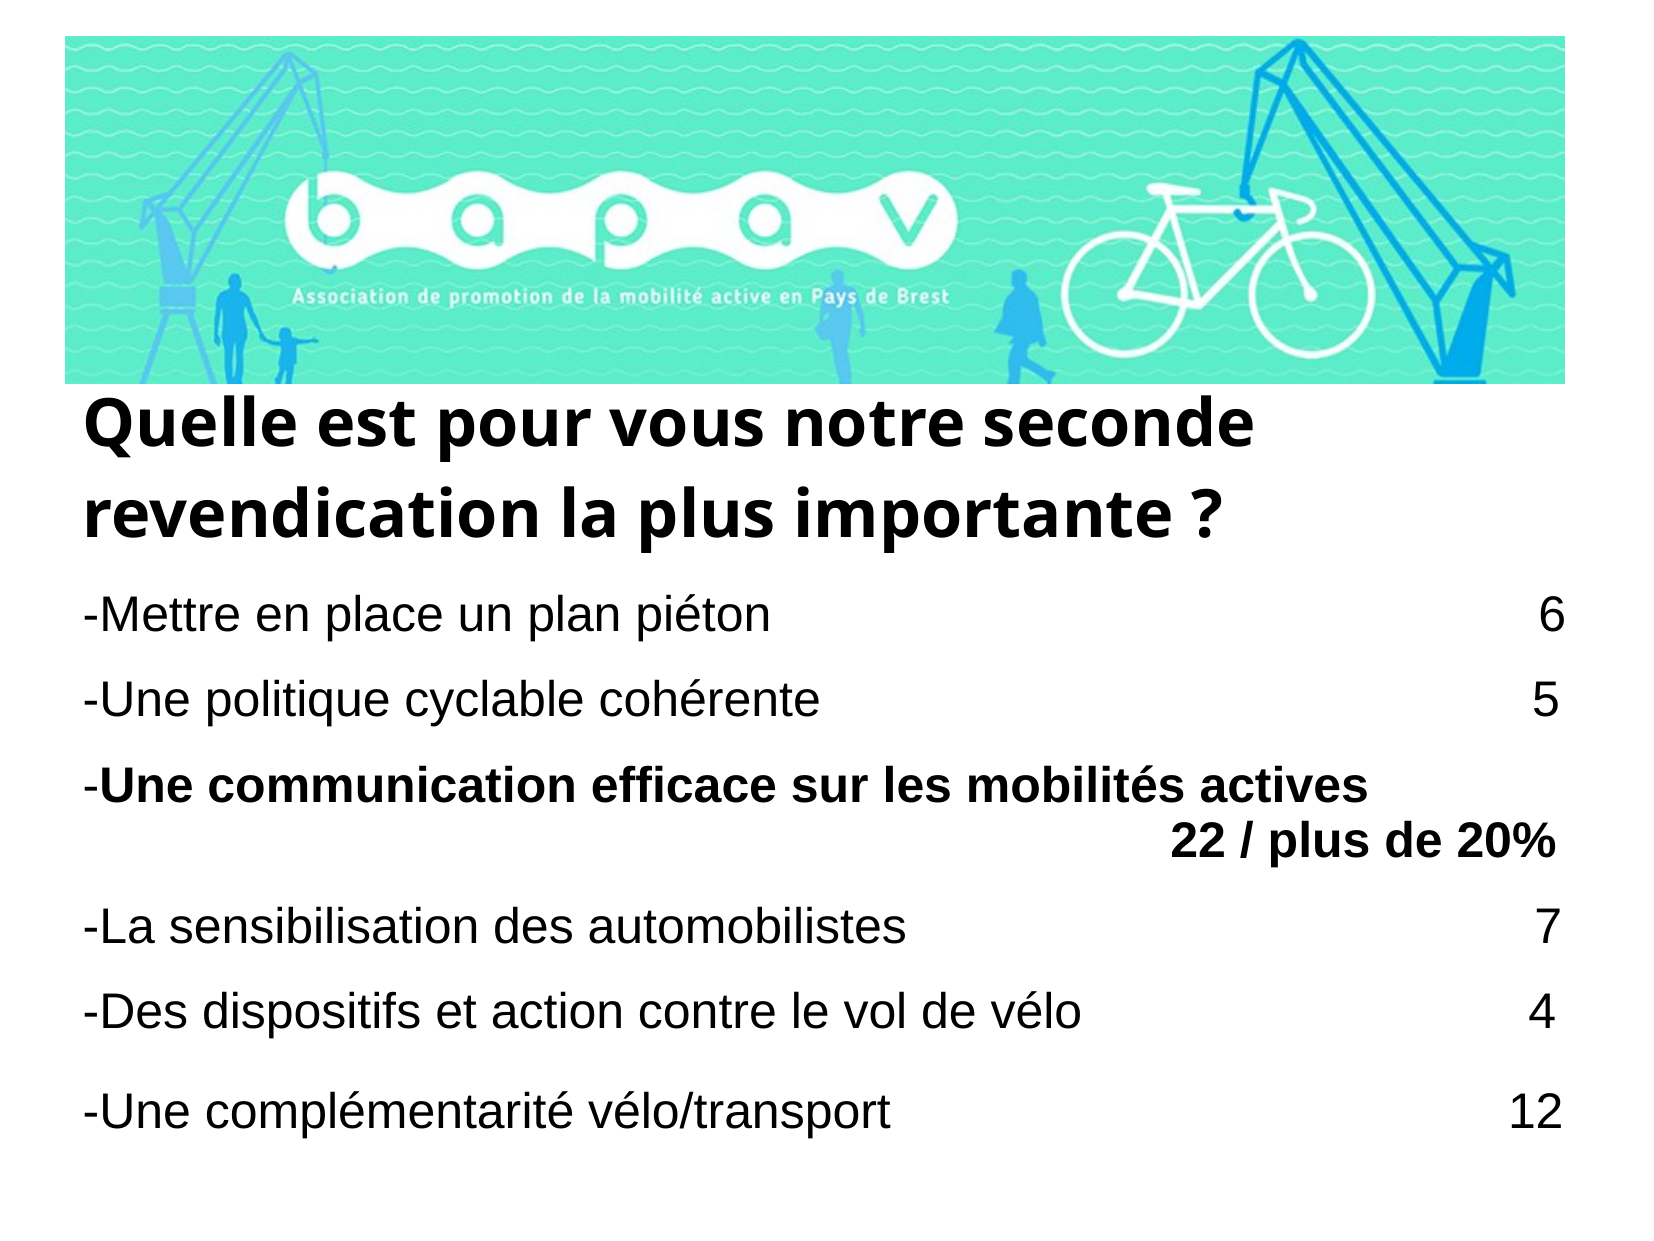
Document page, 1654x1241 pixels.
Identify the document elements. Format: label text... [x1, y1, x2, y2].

list Quelle est pour vous notre seconde revendication la plus importante ? -Mettre en place un plan piéton 6 -Une politique cyclable cohérente 5 -Une communication efficace sur les mobilités actives 22 / plus de 20% -La sensibilisation des automobilistes 7 -Des dispositifs et action contre le vol de vélo 4 -Une complémentarité vélo/transport 12 [82, 290, 1571, 1133]
picture [65, 36, 1565, 384]
